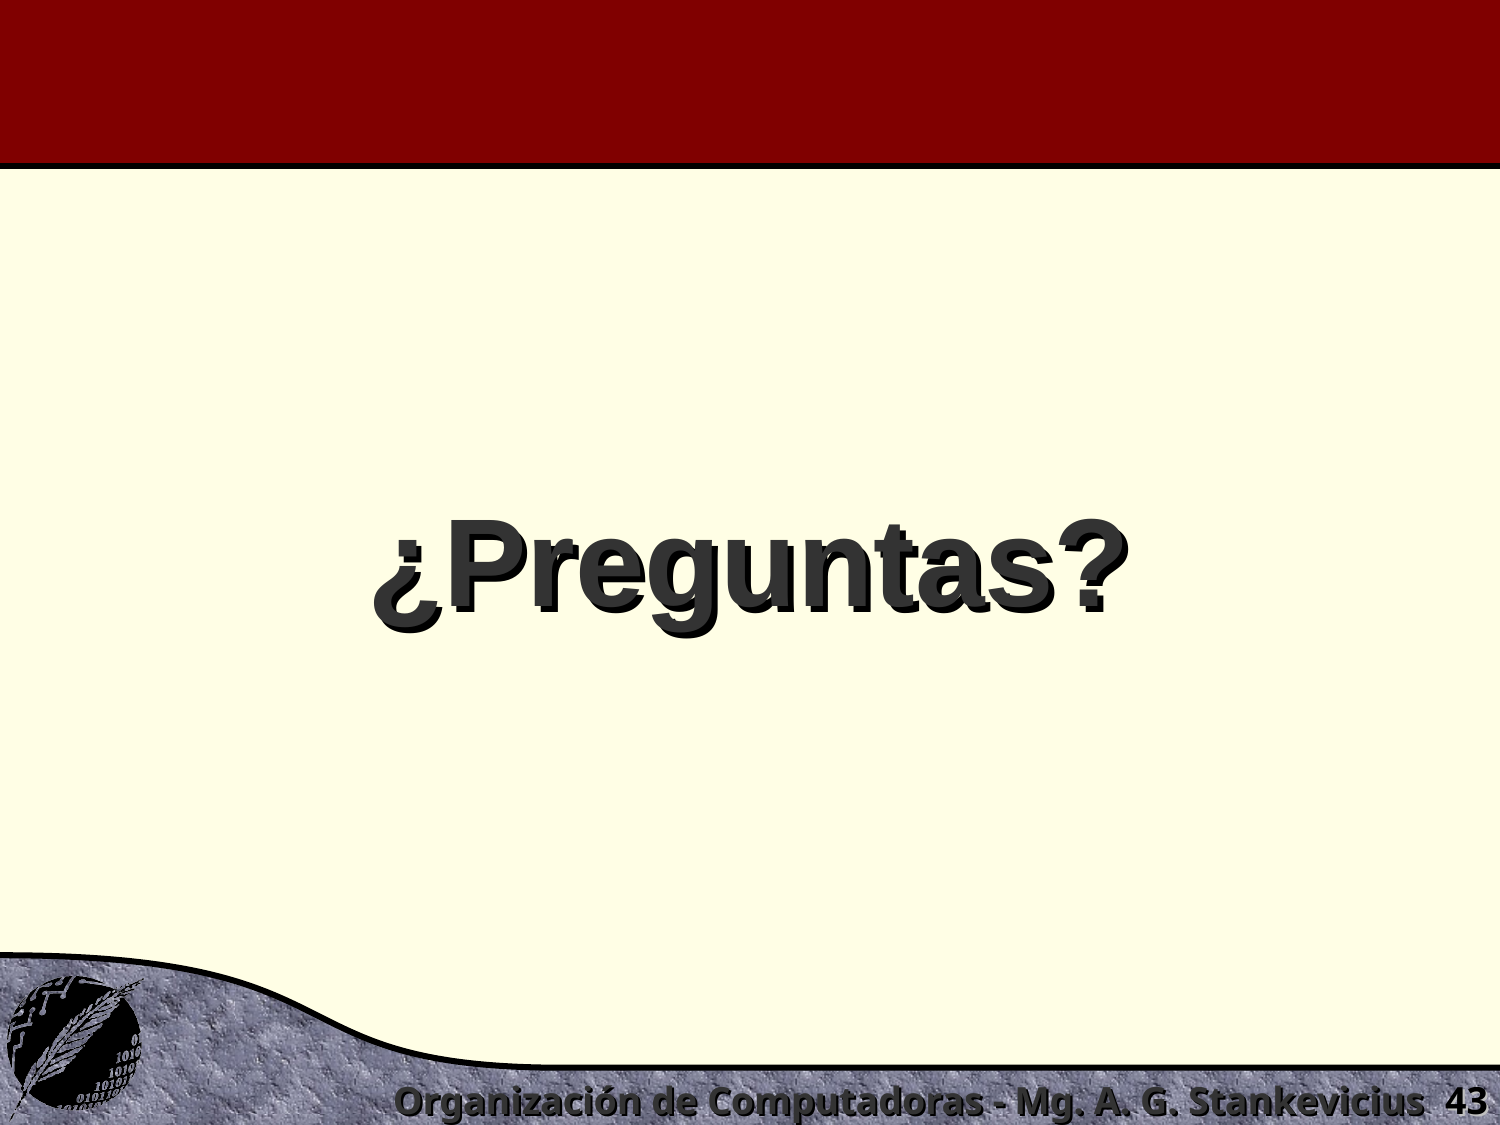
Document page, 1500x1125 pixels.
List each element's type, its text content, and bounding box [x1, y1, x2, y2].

subtitle ¿Preguntas? [11, 192, 1486, 935]
picture [448, 1100, 455, 1110]
picture [1058, 1100, 1065, 1110]
picture [0, 959, 1500, 1125]
picture [802, 1100, 806, 1110]
